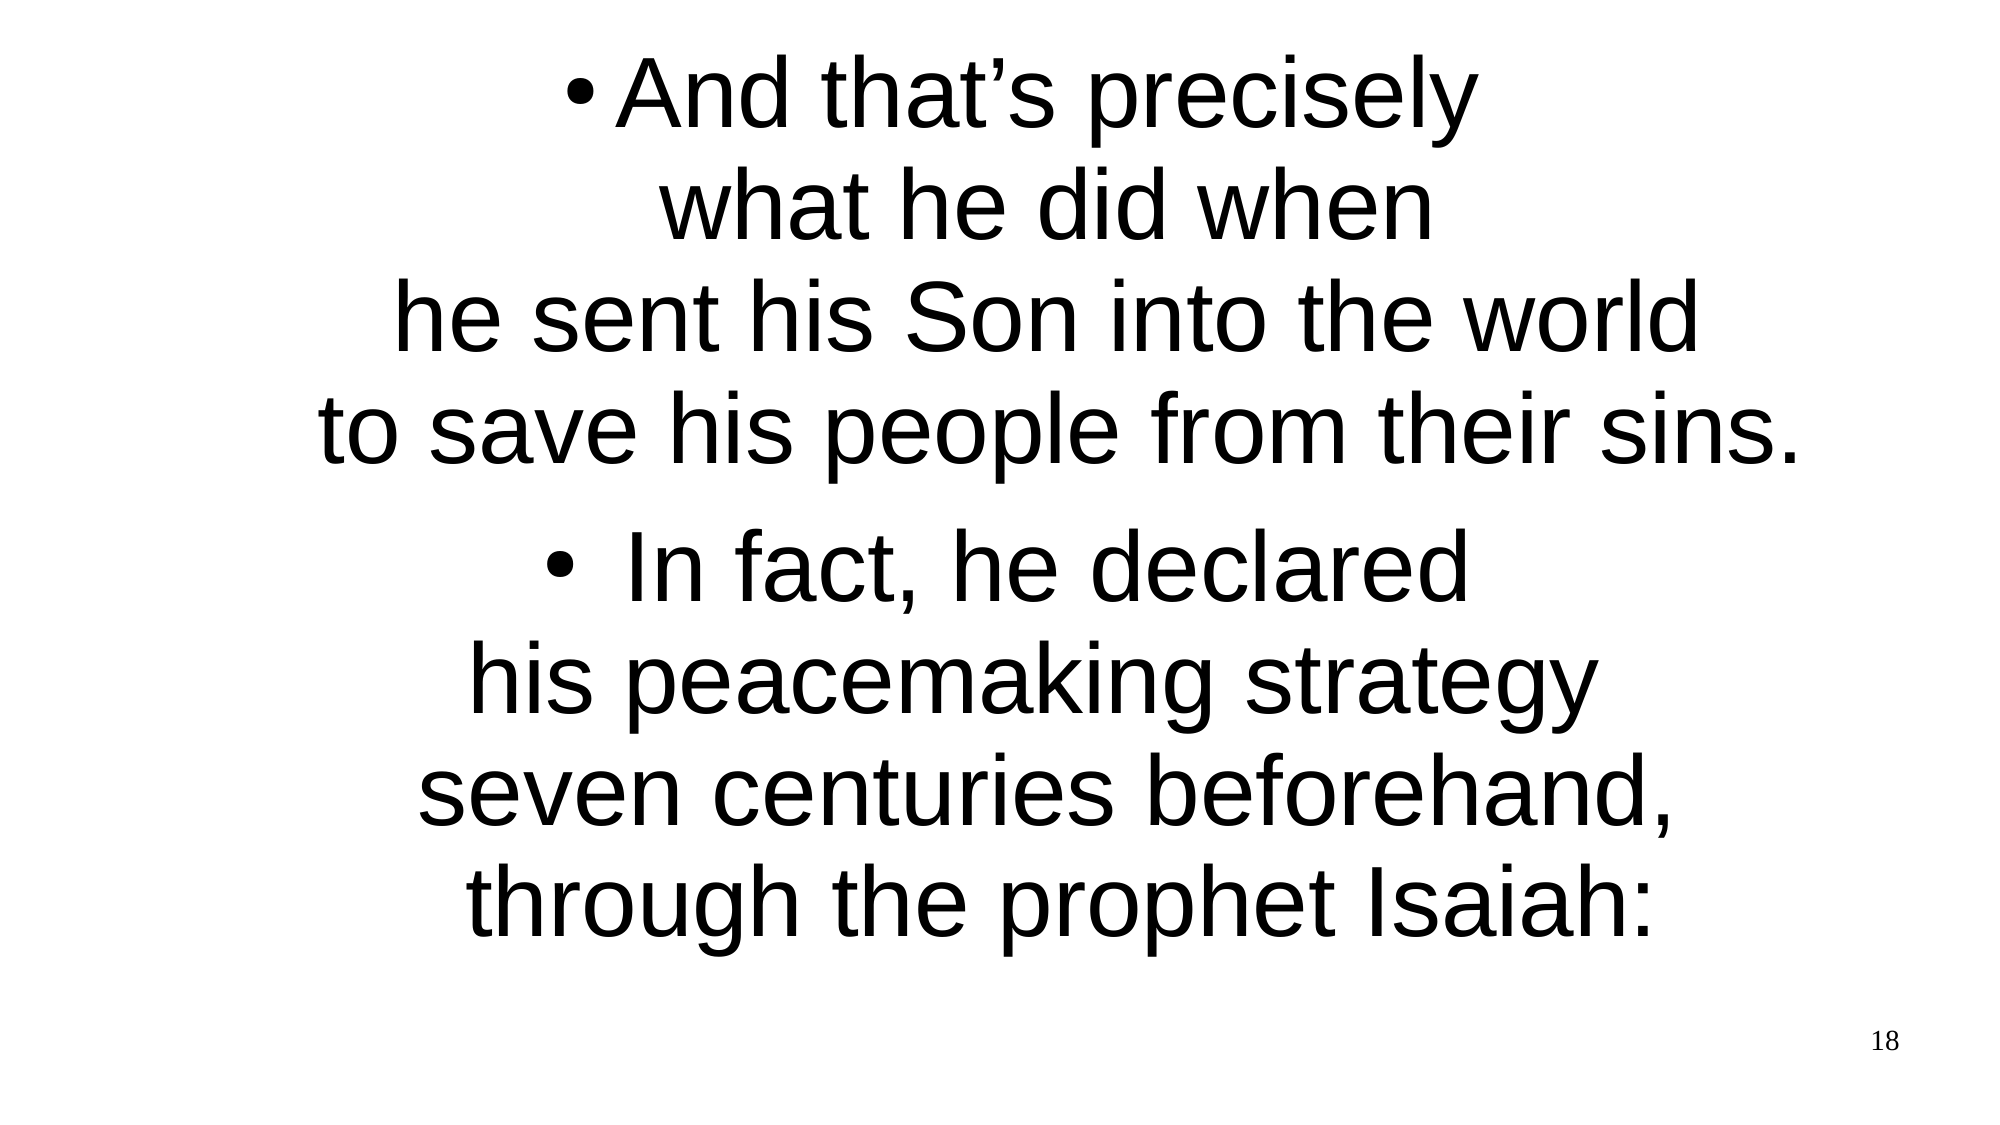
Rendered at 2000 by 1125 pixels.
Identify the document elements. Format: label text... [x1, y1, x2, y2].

list And that’s precisely what he did when he sent his Son into the world to save his people from their sins. In fact, he declared his peacemaking strategy seven centuries beforehand, through the prophet Isaiah: [37, 37, 1988, 1088]
